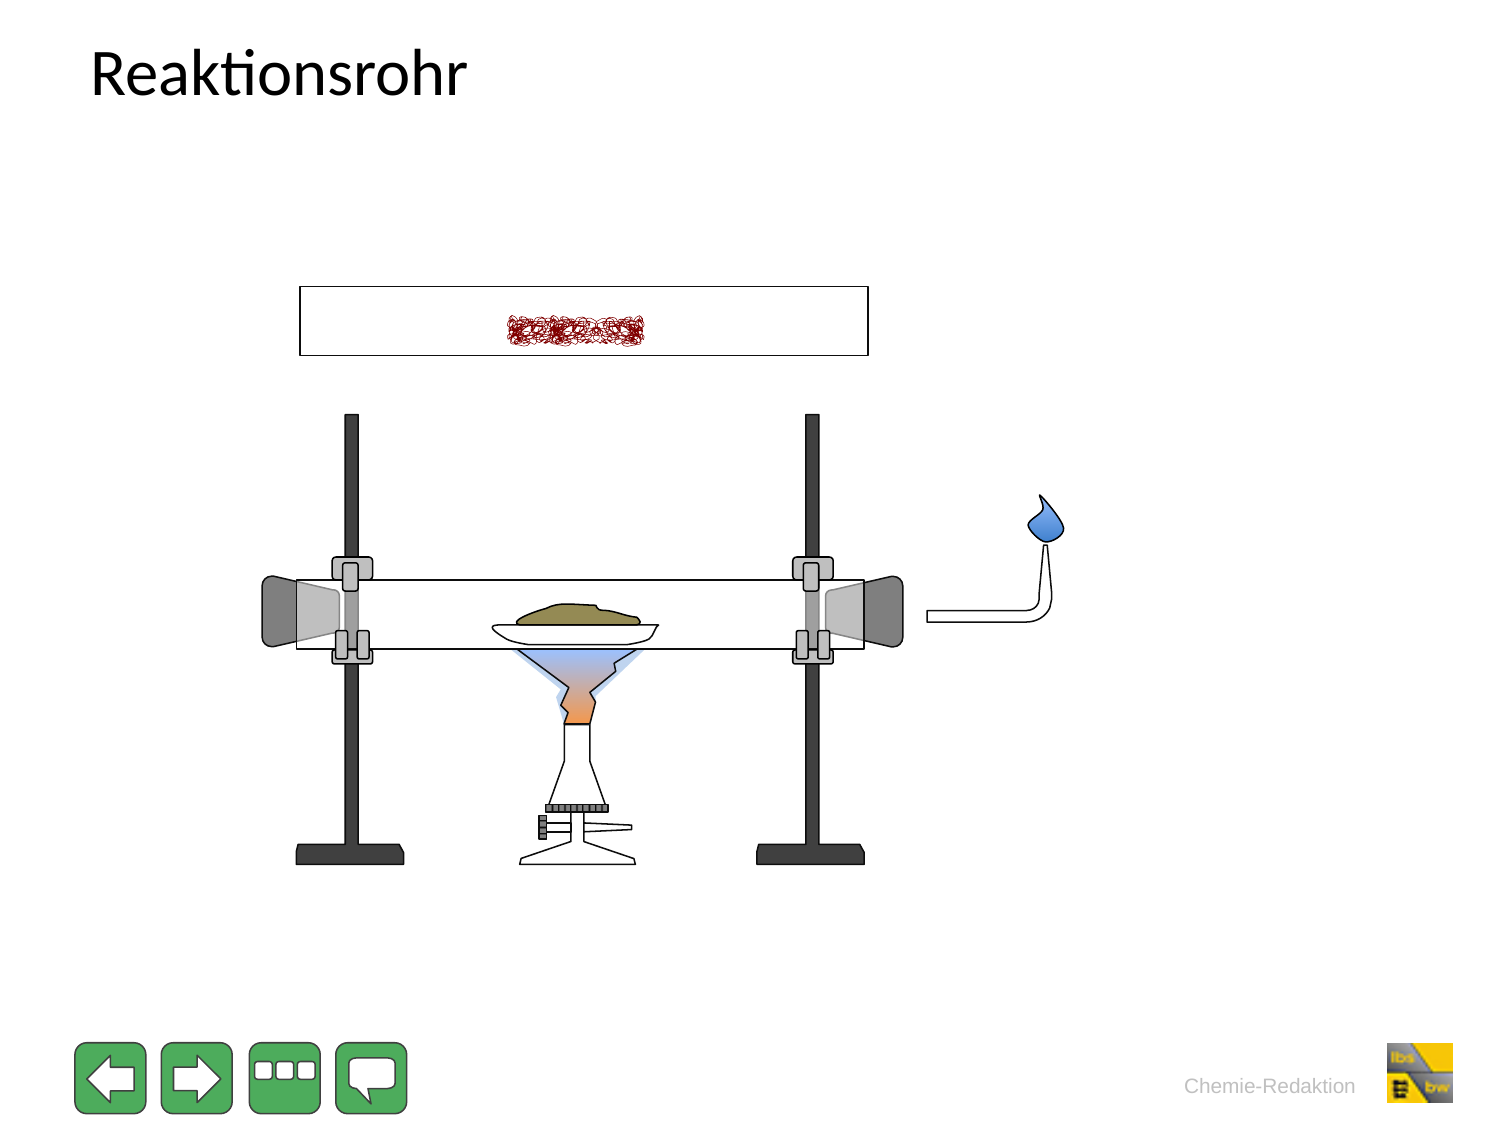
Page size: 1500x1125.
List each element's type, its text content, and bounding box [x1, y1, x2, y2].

title Reaktionsrohr [75, 20, 1426, 110]
picture [1387, 1043, 1453, 1103]
text_box [927, 545, 1052, 623]
text_box [262, 414, 903, 865]
text_box [300, 286, 868, 355]
text_box [1028, 495, 1064, 542]
